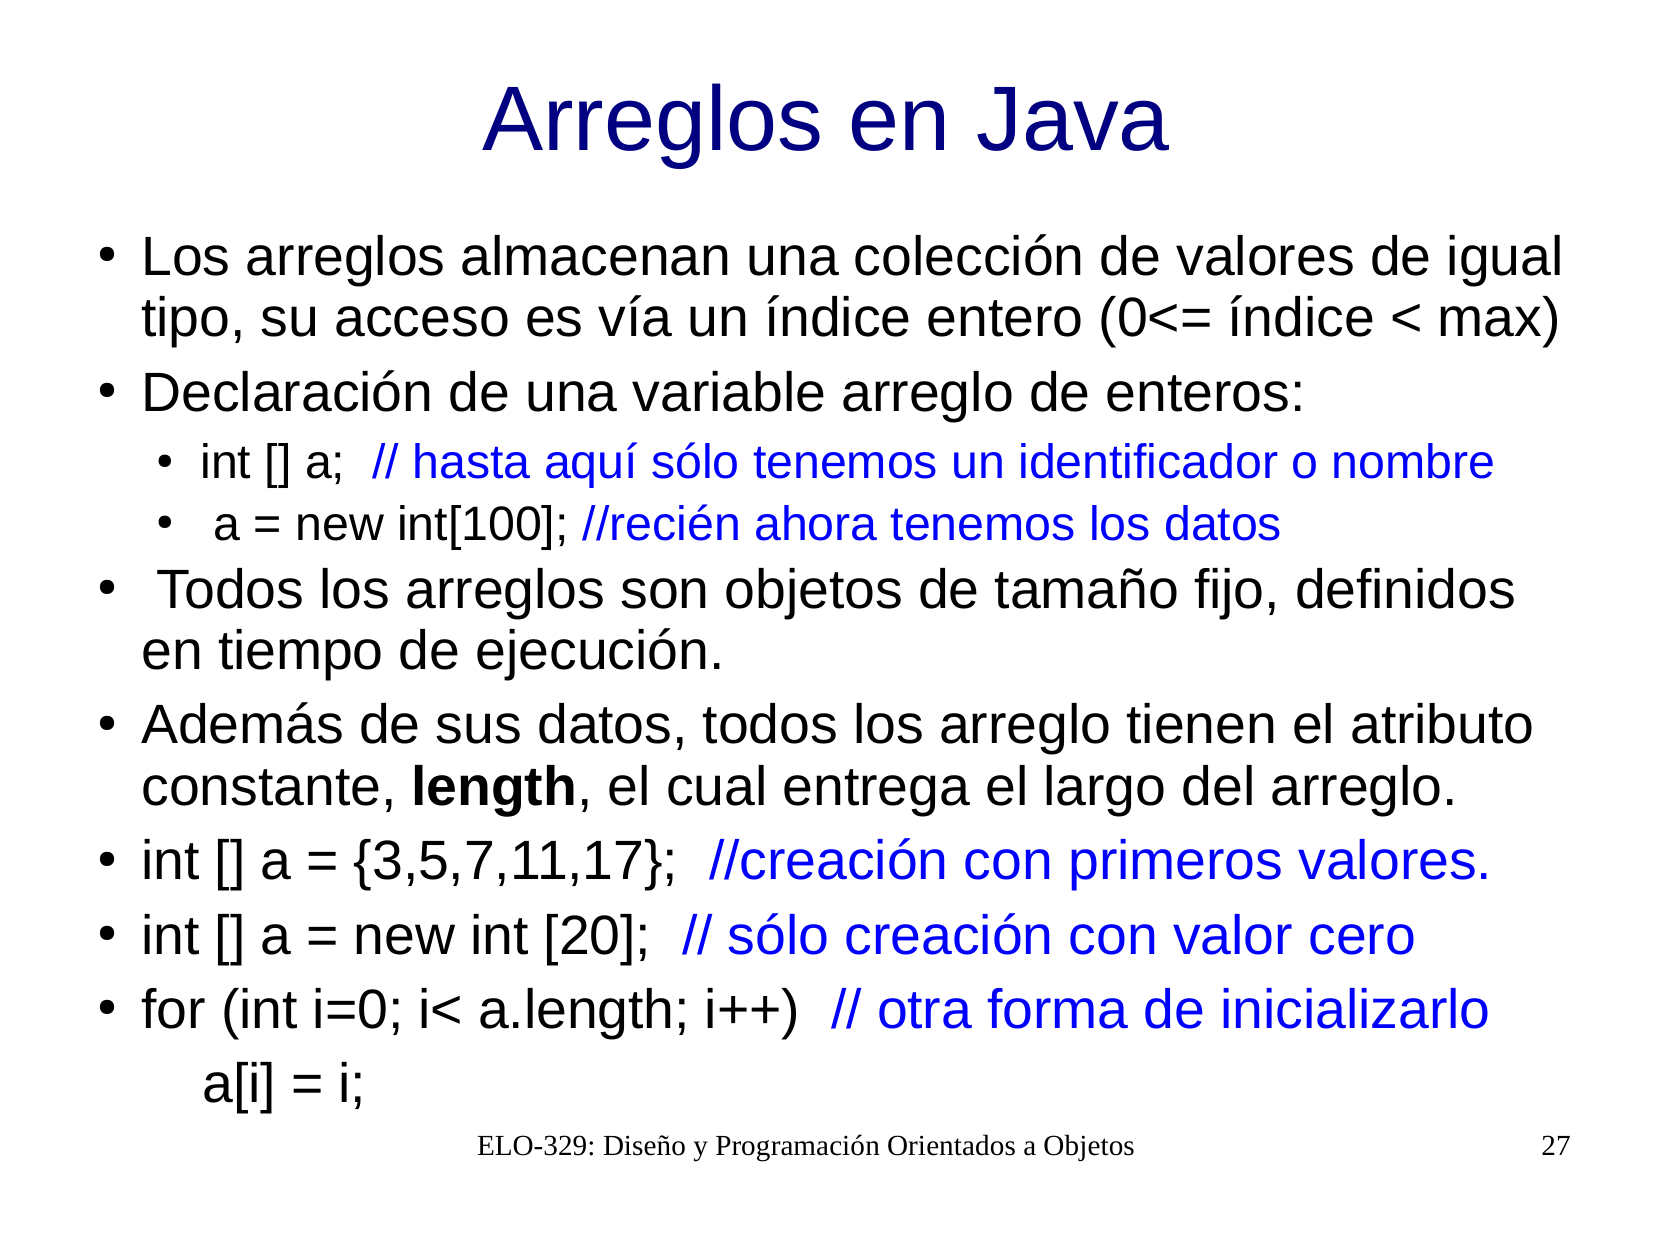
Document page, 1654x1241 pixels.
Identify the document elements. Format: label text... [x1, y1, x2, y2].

list Los arreglos almacenan una colección de valores de igual tipo, su acceso es vía un índice entero (0<= índice < max) Declaración de una variable arreglo de enteros: int [] a; // hasta aquí sólo tenemos un identificador o nombre a = new int[100]; //recién ahora tenemos los datos Todos los arreglos son objetos de tamaño fijo, definidos en tiempo de ejecución. Además de sus datos, todos los arreglo tienen el atributo constante, length, el cual entrega el largo del arreglo. int [] a = {3,5,7,11,17}; //creación con primeros valores. int [] a = new int [20]; // sólo creación con valor cero for (int i=0; i< a.length; i++) // otra forma de inicializarlo a[i] = i; [82, 225, 1571, 1126]
title Arreglos en Java [82, 49, 1571, 188]
